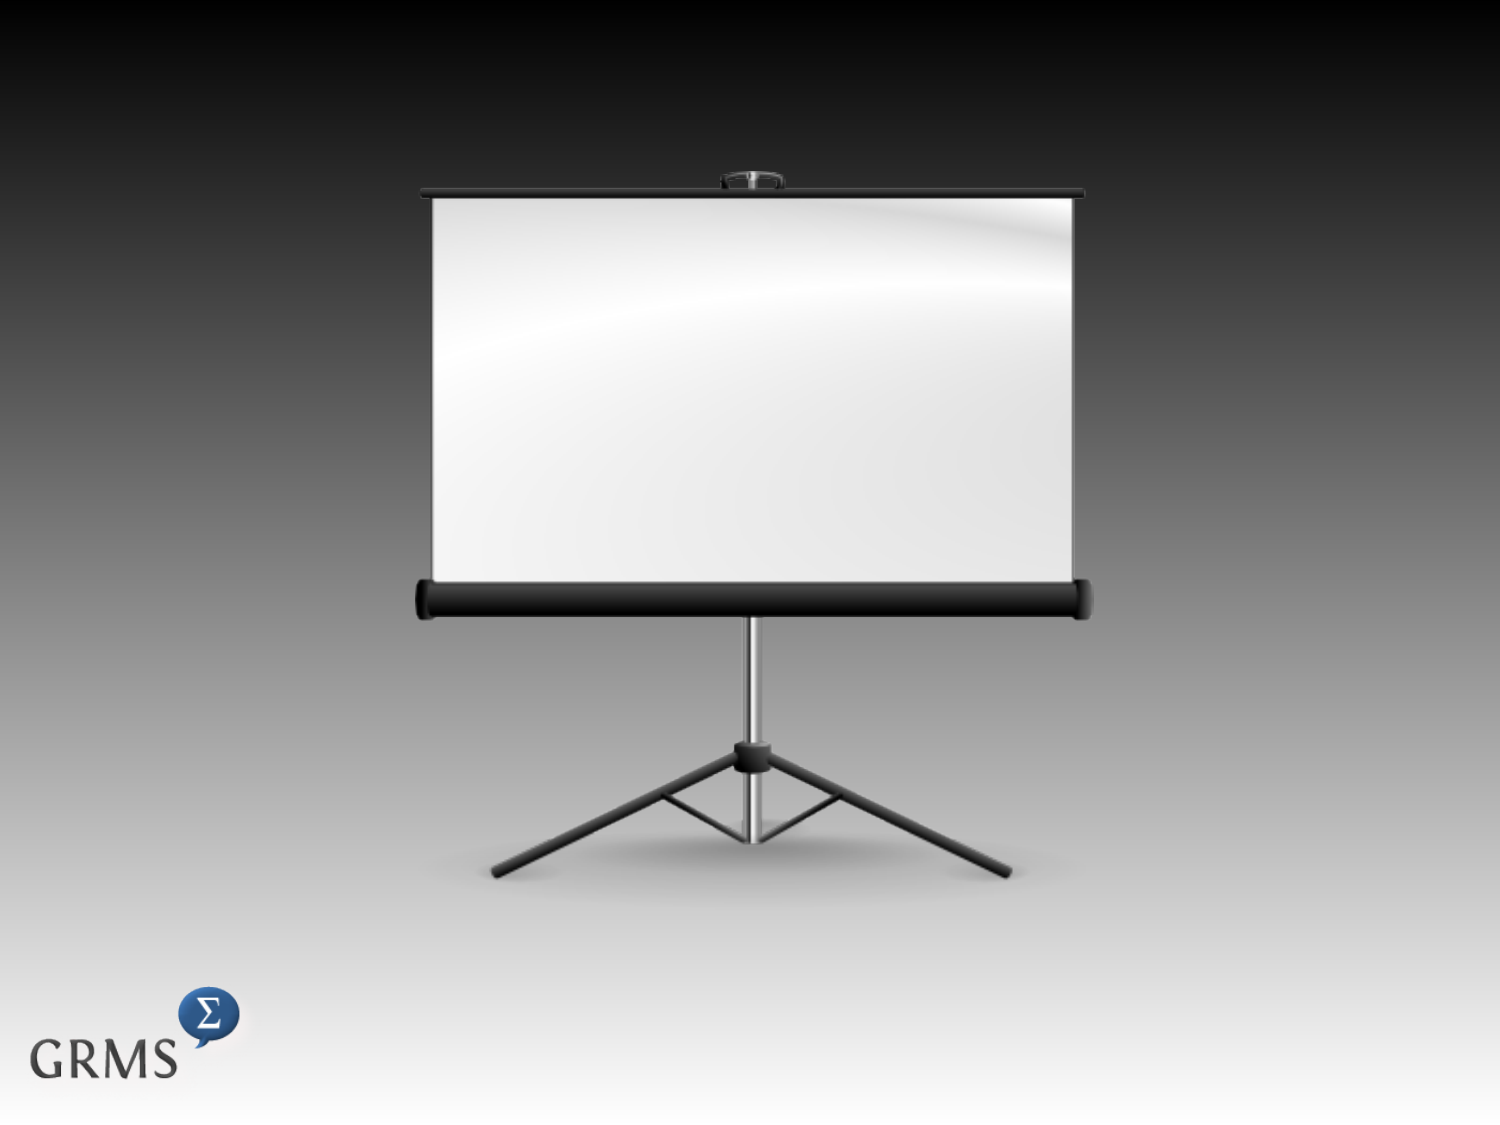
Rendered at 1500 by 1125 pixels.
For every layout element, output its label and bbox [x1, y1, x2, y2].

picture [16, 974, 267, 1107]
picture [413, 171, 1094, 910]
